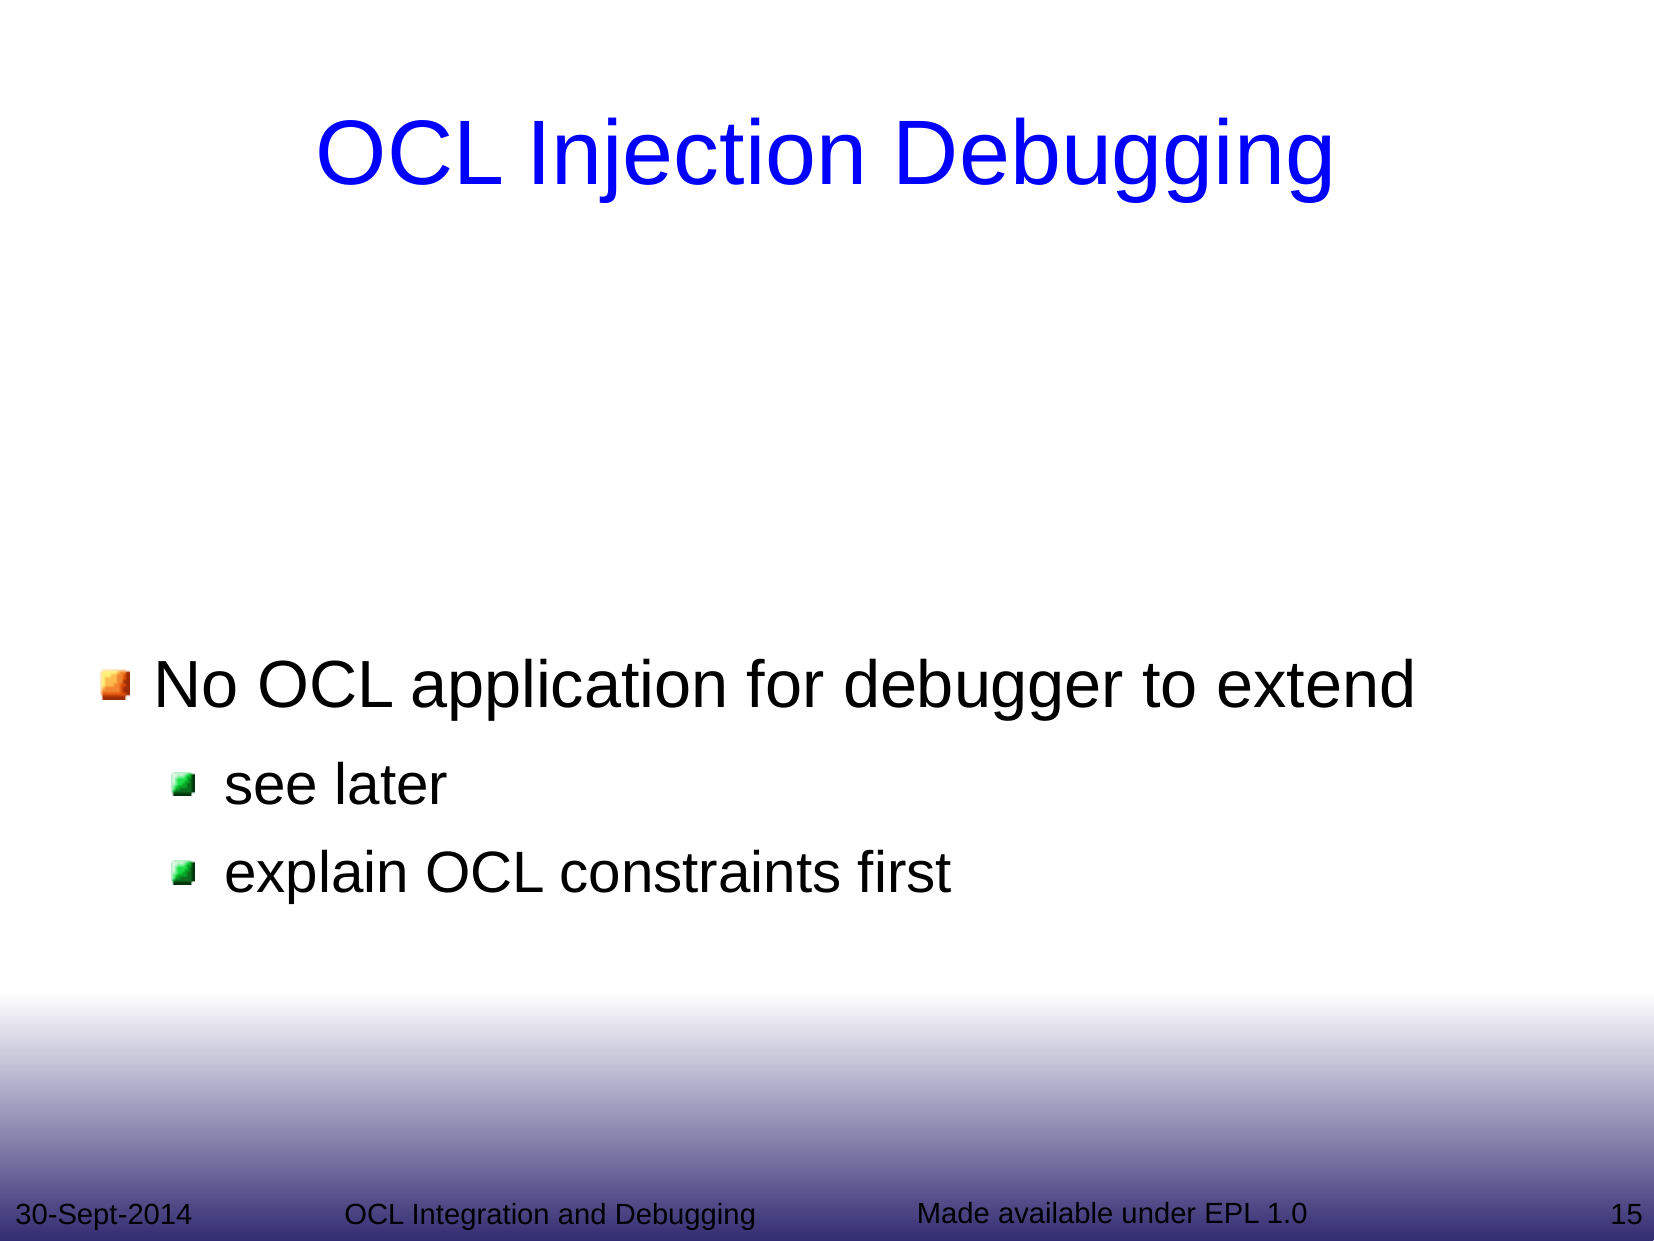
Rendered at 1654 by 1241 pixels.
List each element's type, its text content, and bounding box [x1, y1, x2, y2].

list No OCL application for debugger to extend see later explain OCL constraints first [82, 647, 1571, 1069]
title OCL Injection Debugging [82, 49, 1571, 257]
